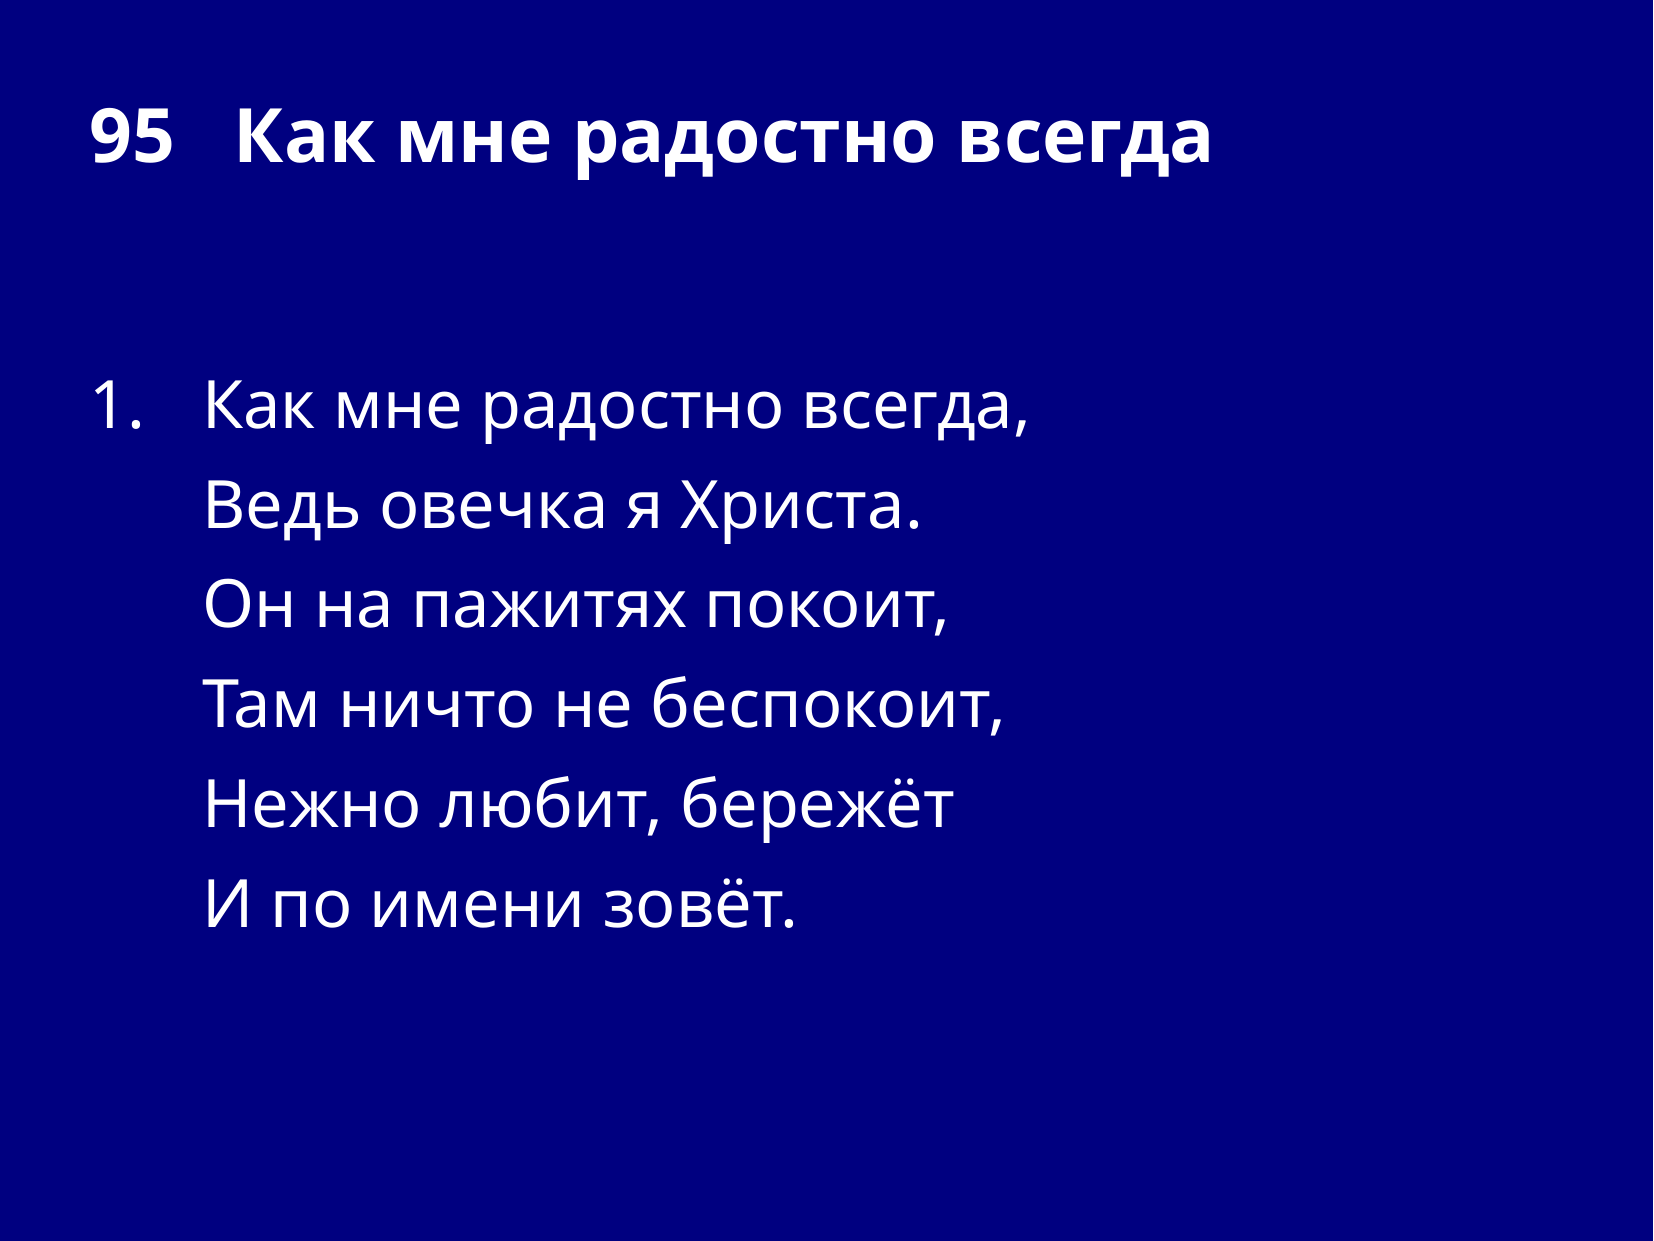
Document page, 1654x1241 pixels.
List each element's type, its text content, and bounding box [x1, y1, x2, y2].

text_box 95 Как мне радостно всегда [75, 75, 1576, 188]
text_box 1. Как мне радостно всегда, Ведь овечка я Христа. Он на пажитях покоит, Там ничто не беспокоит, Нежно любит, бережёт И по имени зовёт. [75, 188, 1576, 1163]
